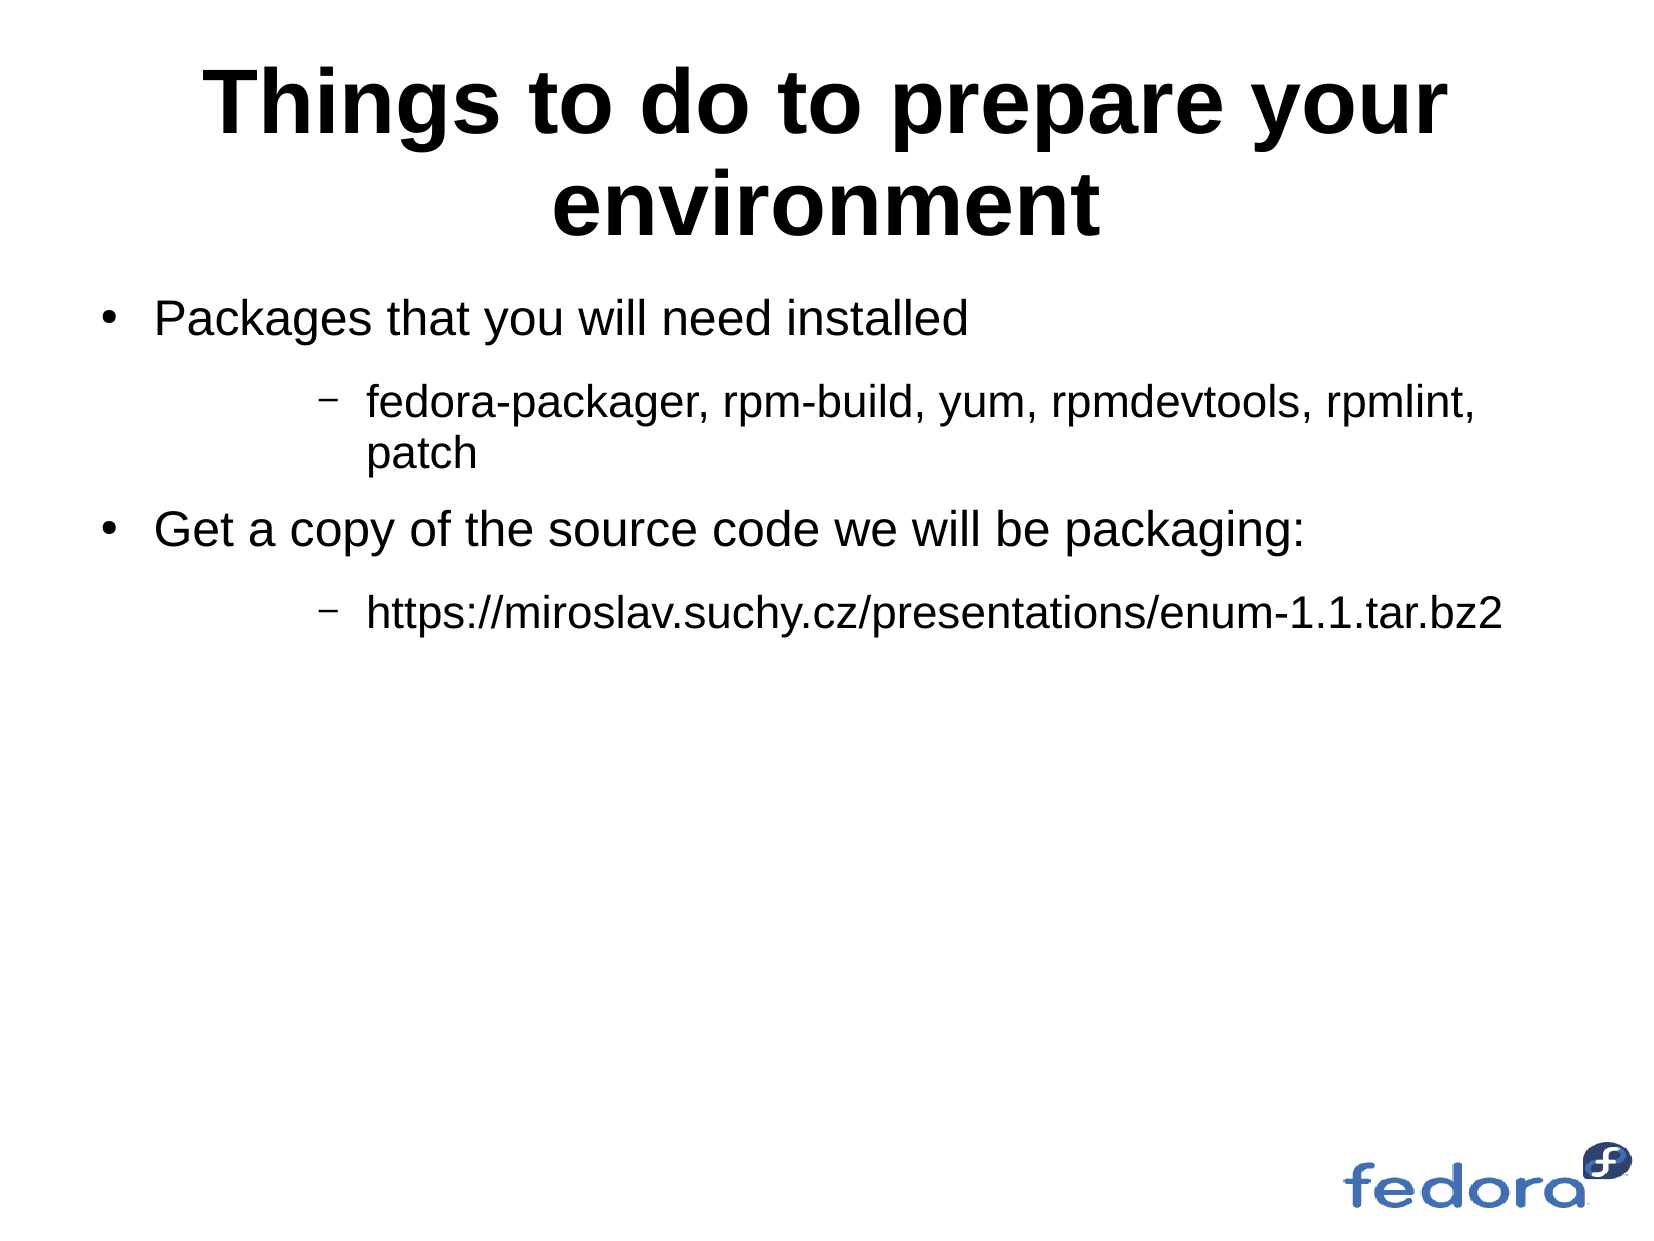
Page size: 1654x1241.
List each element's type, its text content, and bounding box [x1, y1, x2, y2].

list Packages that you will need installed fedora-packager, rpm-build, yum, rpmdevtools, rpmlint, patch Get a copy of the source code we will be packaging: https://miroslav.suchy.cz/presentations/enum-1.1.tar.bz2 [82, 290, 1571, 1109]
picture [1332, 1124, 1651, 1227]
title Things to do to prepare your environment [82, 49, 1571, 257]
